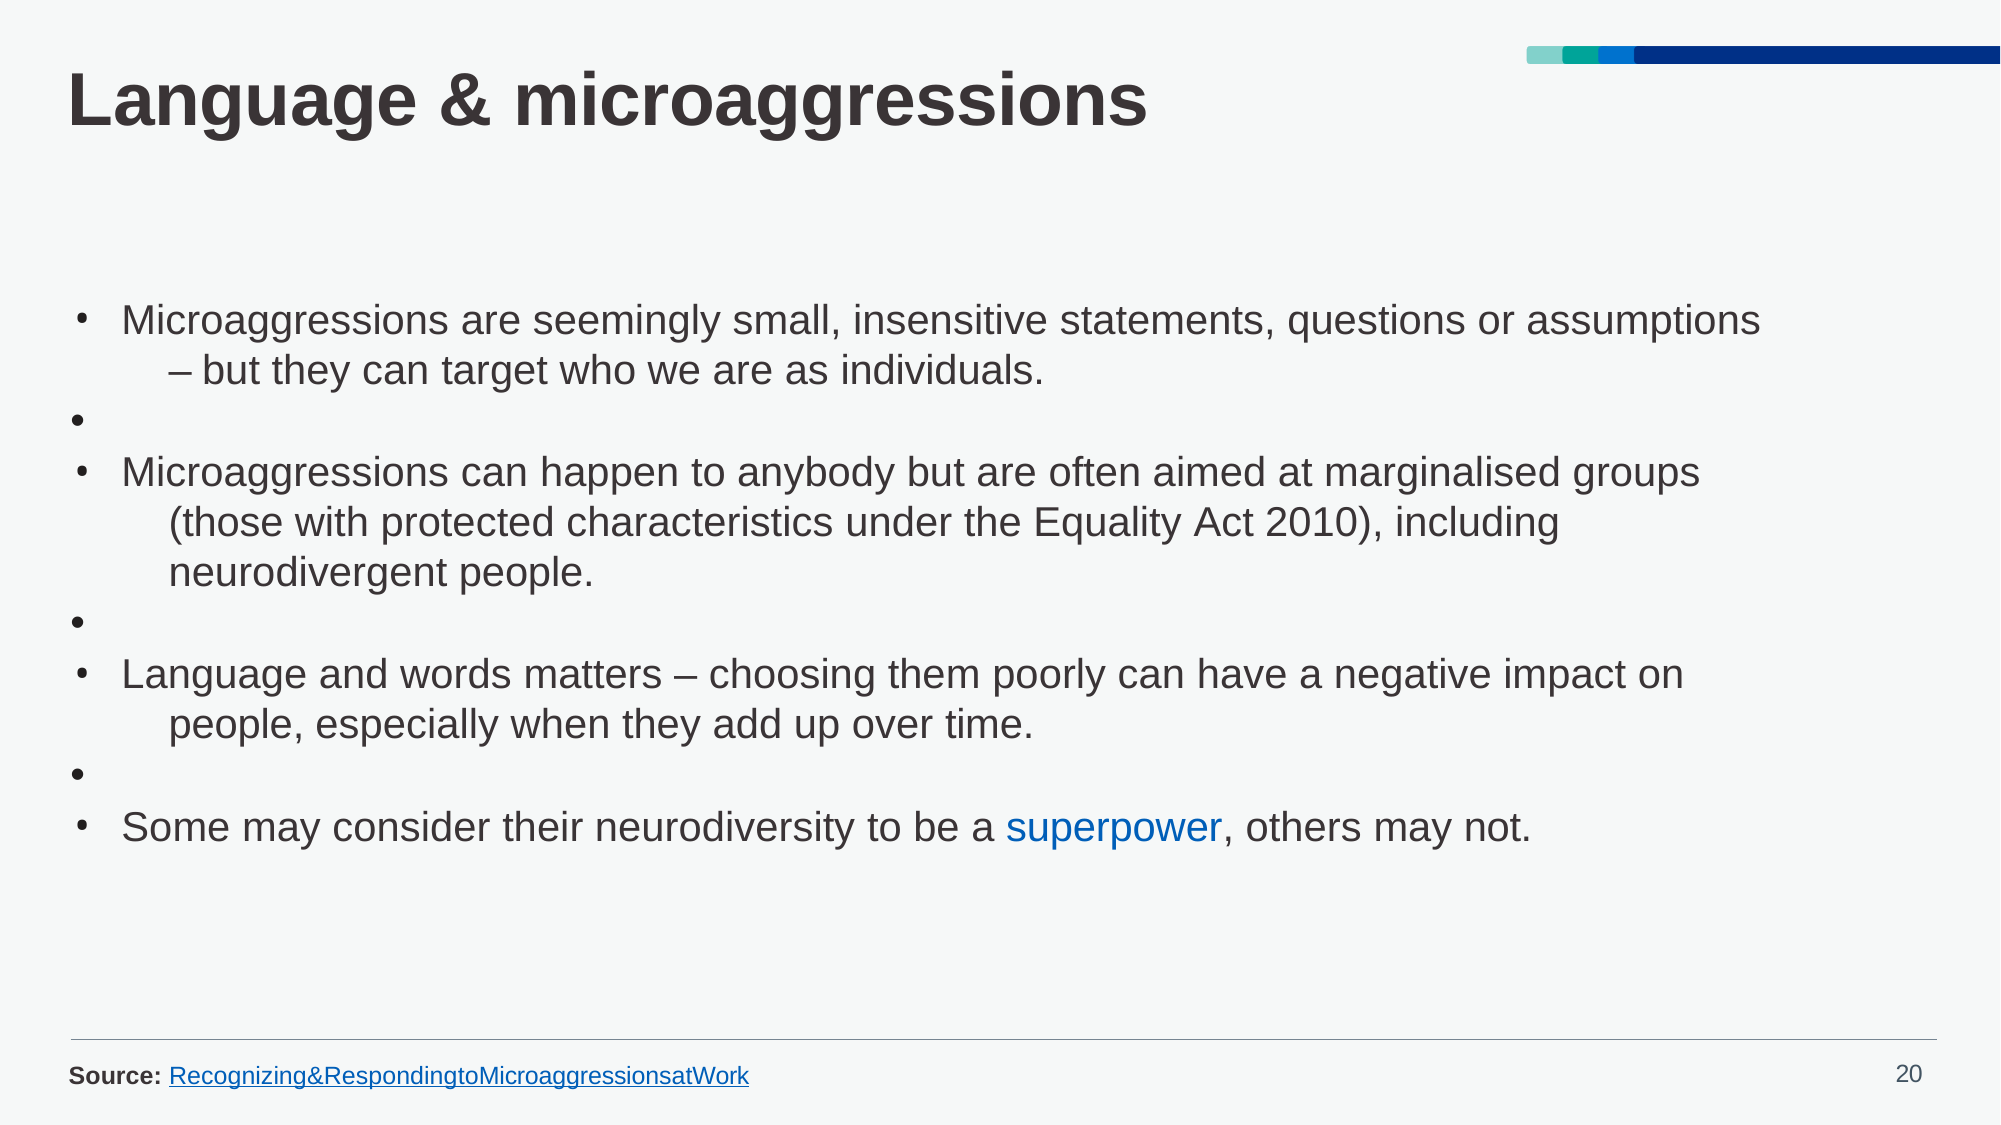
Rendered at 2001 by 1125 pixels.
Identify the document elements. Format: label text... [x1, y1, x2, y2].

title Language & microaggressions [67, 48, 1306, 144]
text_box Source: Recognizing & Responding to Microaggressions at Work [66, 1059, 795, 1092]
text_box 20 [1893, 1057, 1926, 1091]
text_box Microaggressions are seemingly small, insensitive statements, questions or assumptions – but they can target who we are as individuals. Microaggressions can happen to anybody but are often aimed at marginalised groups (those with protected characteristics under the Equality Act 2010), including neurodivergent people. Language and words matters – choosing them poorly can have a negative impact on people, especially when they add up over time. Some may consider their neurodiversity to be a superpower, others may not. [70, 290, 1827, 795]
